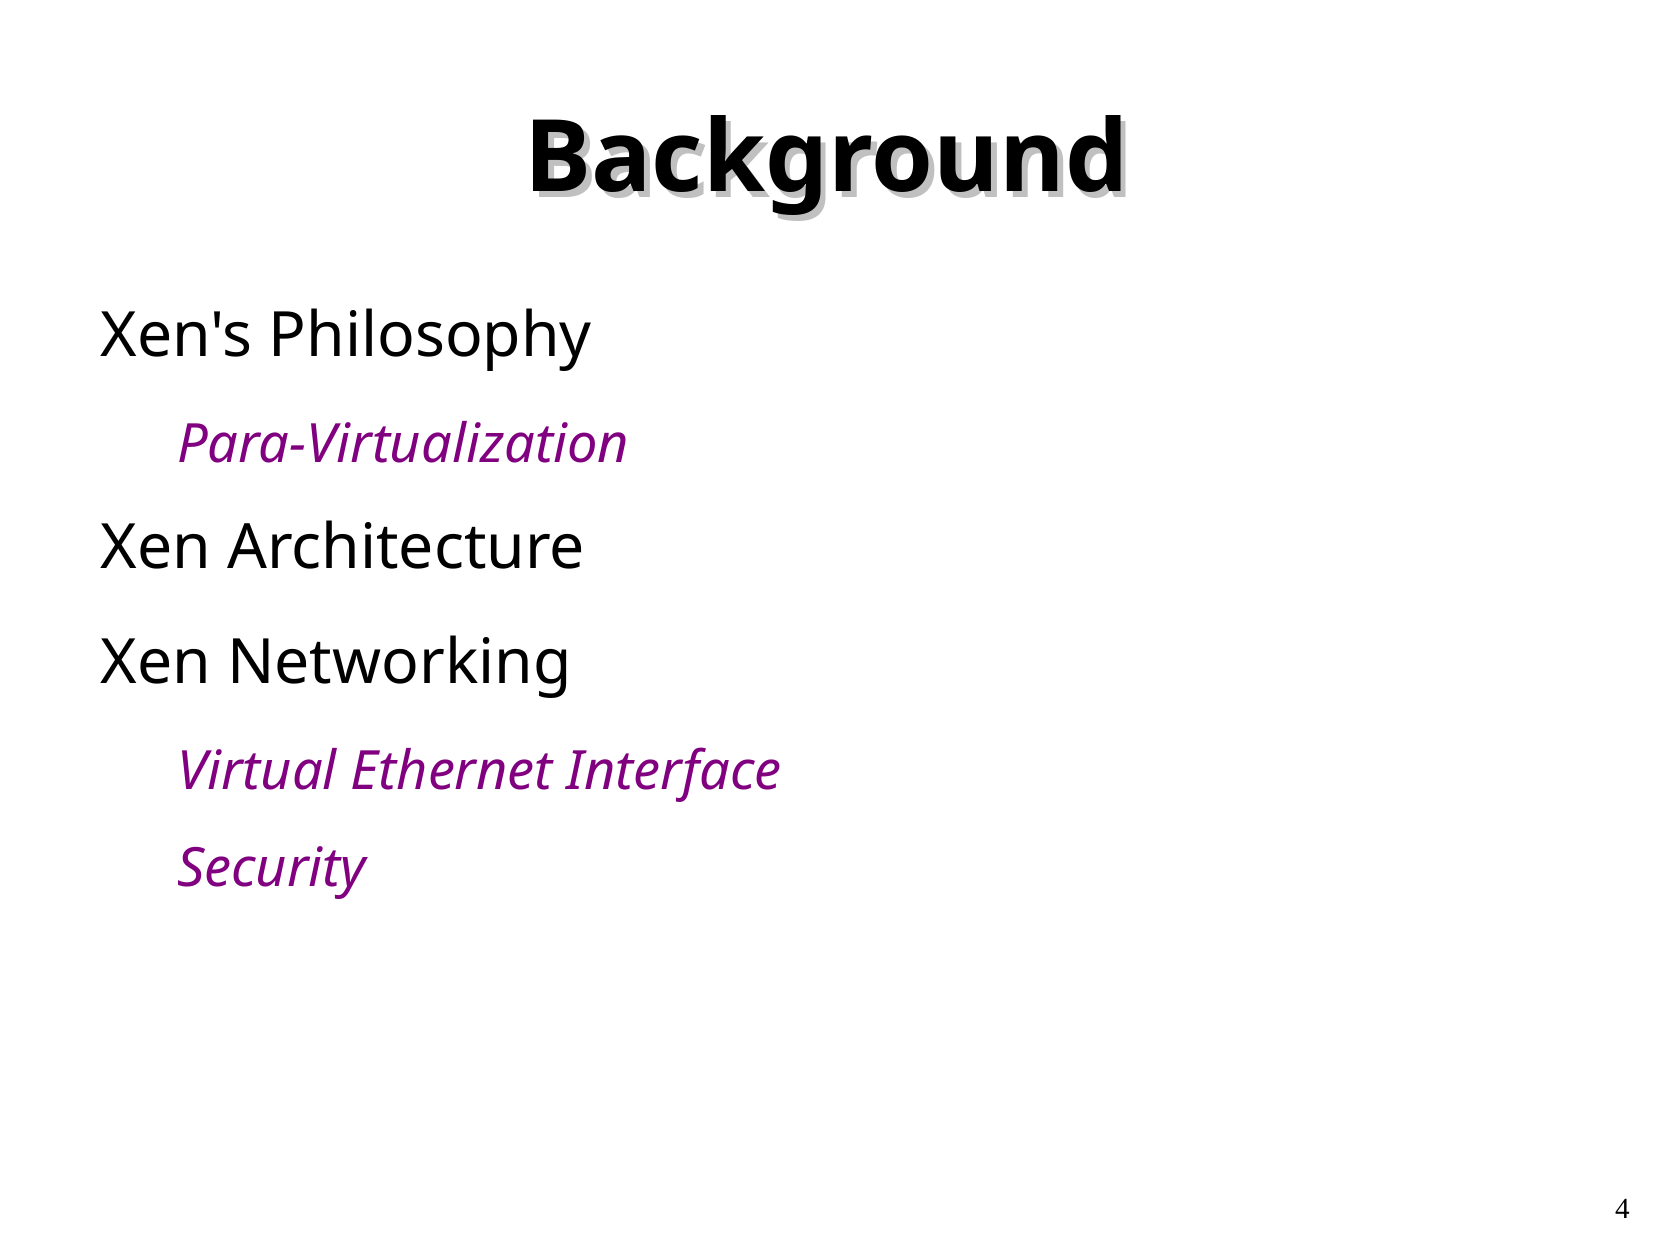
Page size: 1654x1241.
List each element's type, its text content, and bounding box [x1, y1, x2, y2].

title Background [82, 49, 1571, 257]
list Xen's Philosophy Para-Virtualization Xen Architecture Xen Networking Virtual Ethernet Interface Security [82, 290, 1571, 1109]
